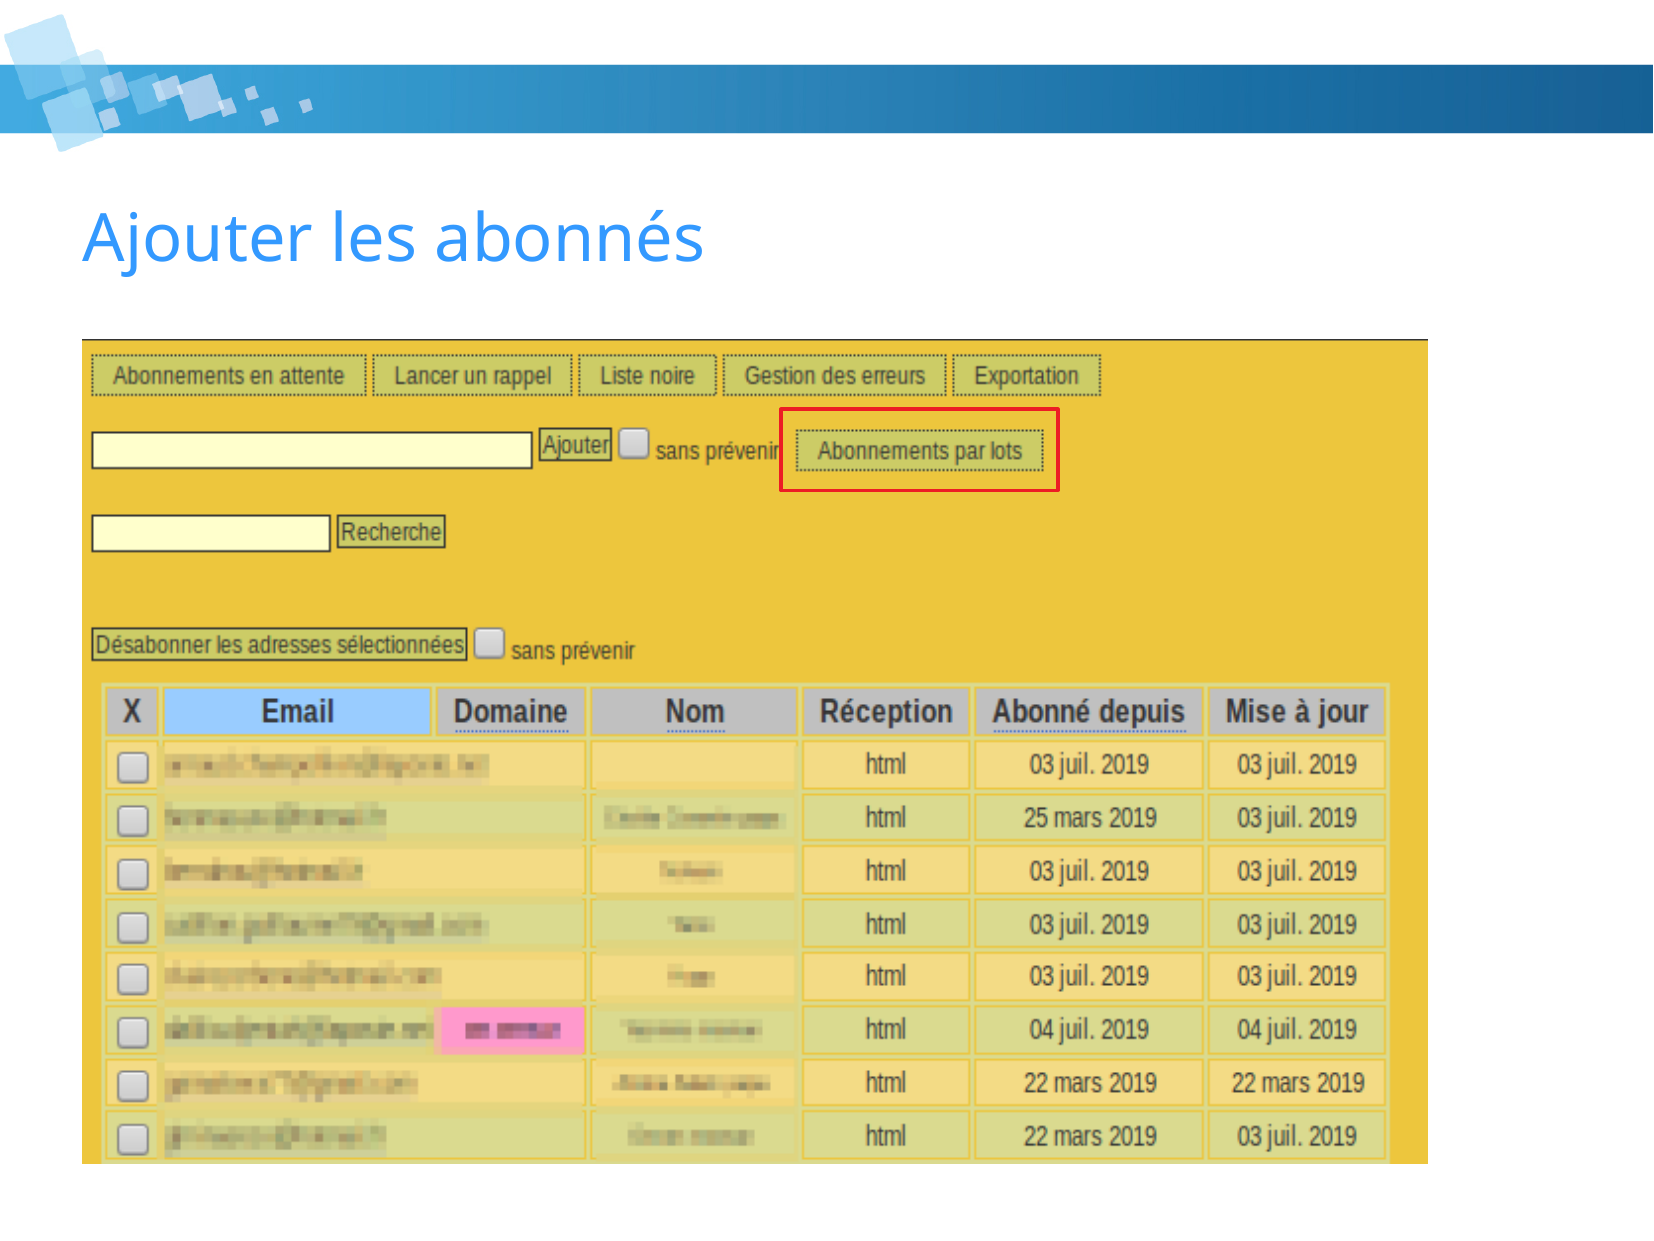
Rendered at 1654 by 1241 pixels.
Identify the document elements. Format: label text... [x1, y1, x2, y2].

title Ajouter les abonnés [82, 132, 1571, 340]
picture [0, 0, 1653, 1238]
